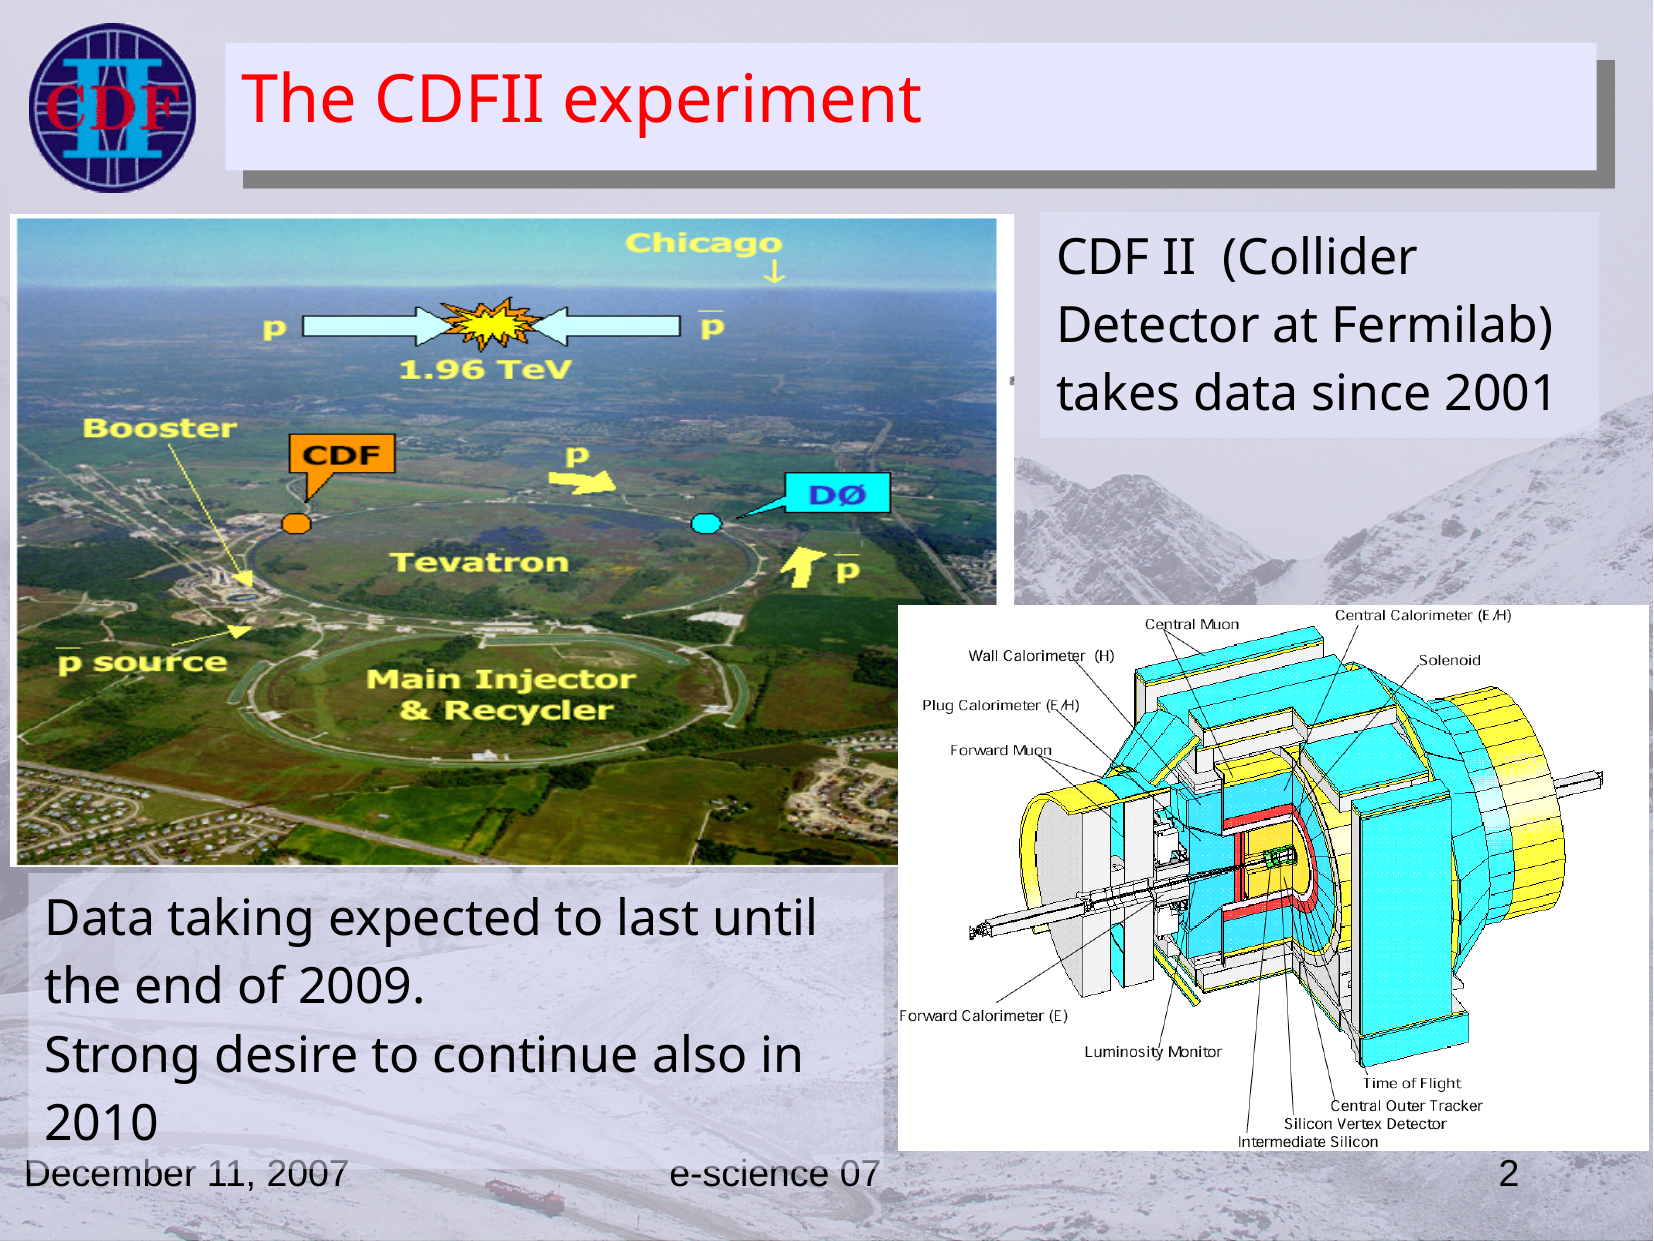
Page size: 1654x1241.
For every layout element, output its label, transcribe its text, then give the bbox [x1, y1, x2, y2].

text_box December 11, 2007 [11, 1144, 362, 1229]
text_box <number> [1483, 1145, 1653, 1229]
text_box Data taking expected to last until the end of 2009. Strong desire to continue also in 2010 [28, 873, 884, 1170]
text_box The CDFII experiment [225, 42, 1597, 171]
picture [10, 214, 1015, 867]
picture [29, 23, 198, 193]
text_box [0, 0, 1653, 1241]
text_box CDF II (Collider Detector at Fermilab) takes data since 2001 [1039, 211, 1600, 439]
chart [898, 606, 1649, 1151]
text_box e-science 07 [655, 1144, 896, 1229]
